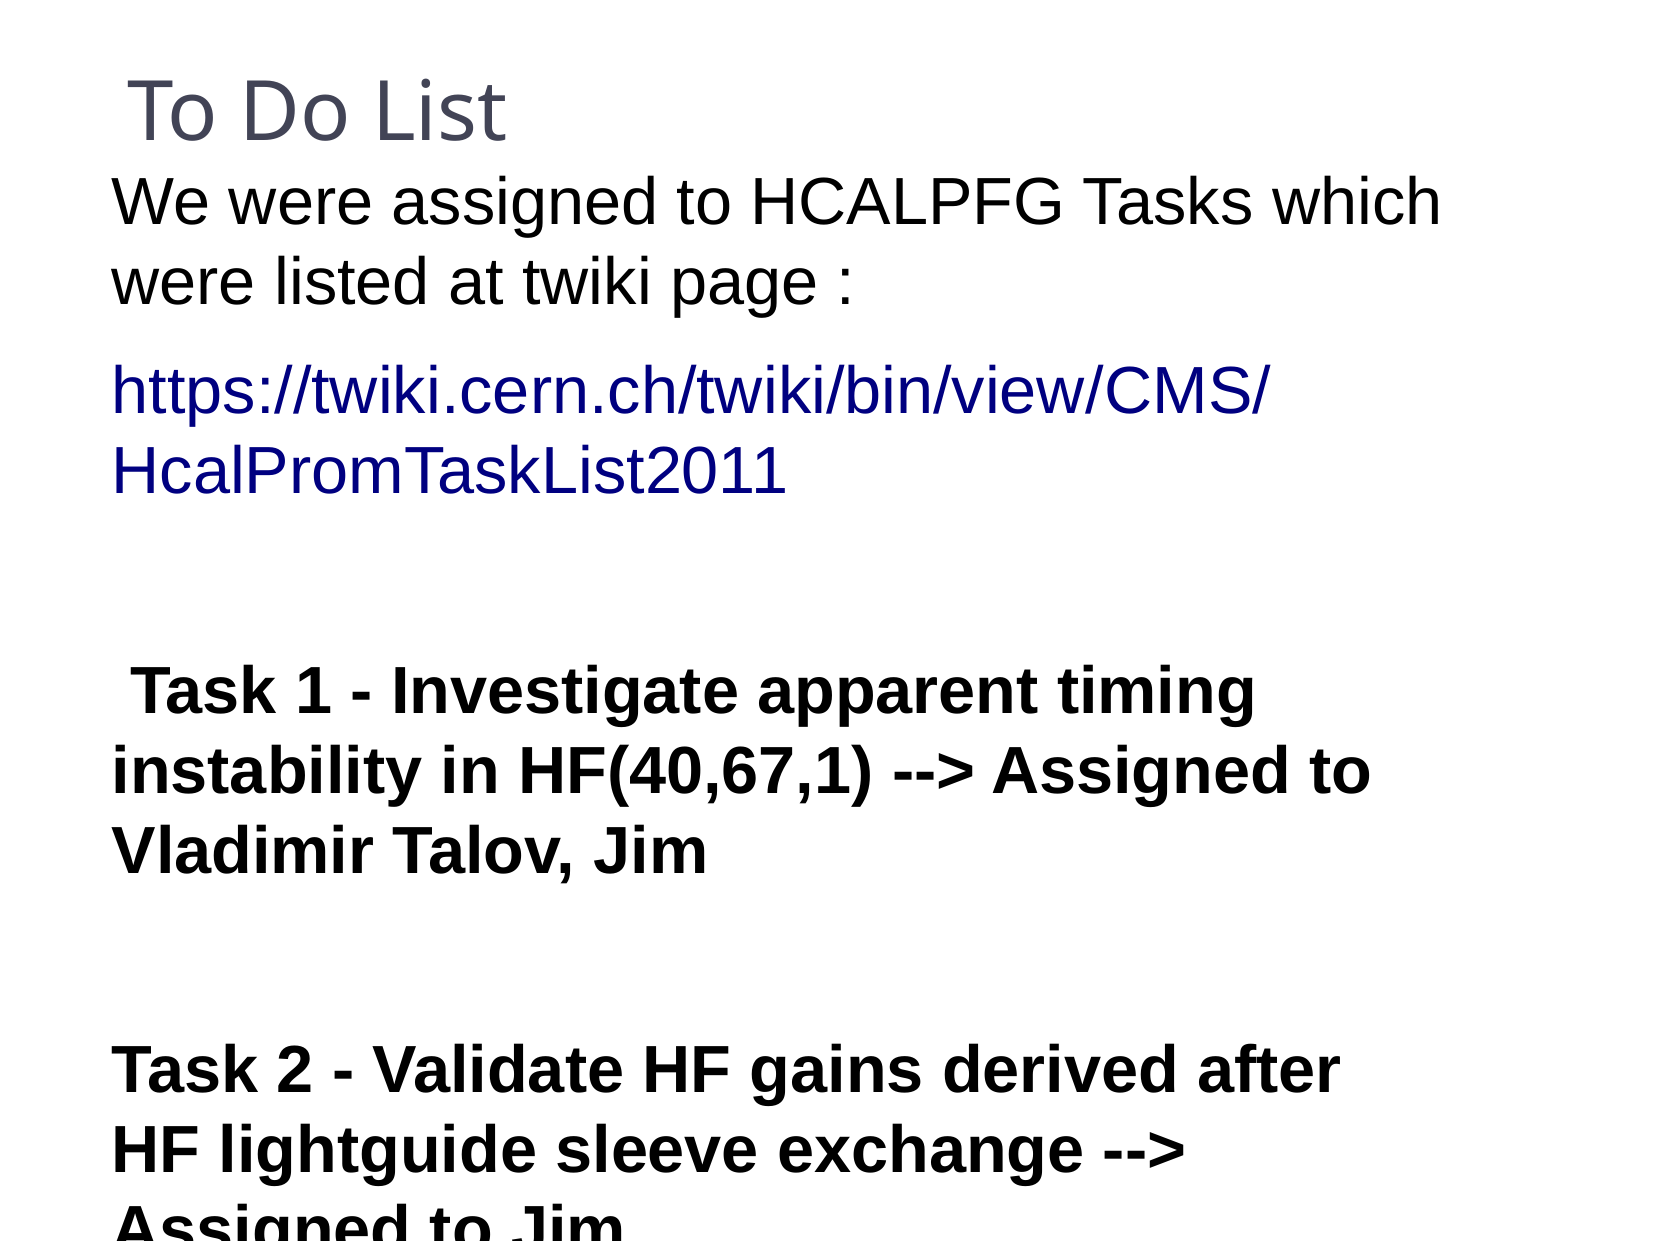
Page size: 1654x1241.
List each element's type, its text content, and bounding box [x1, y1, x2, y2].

list We were assigned to HCALPFG Tasks which were listed at twiki page : https://twiki.cern.ch/twiki/bin/view/CMS/HcalPromTaskList2011 Task 1 - Investigate apparent timing instability in HF(40,67,1) --> Assigned to Vladimir Talov, Jim Task 2 - Validate HF gains derived after HF lightguide sleeve exchange --> Assigned to Jim [96, 150, 1463, 1241]
title To Do List [112, 50, 1463, 150]
